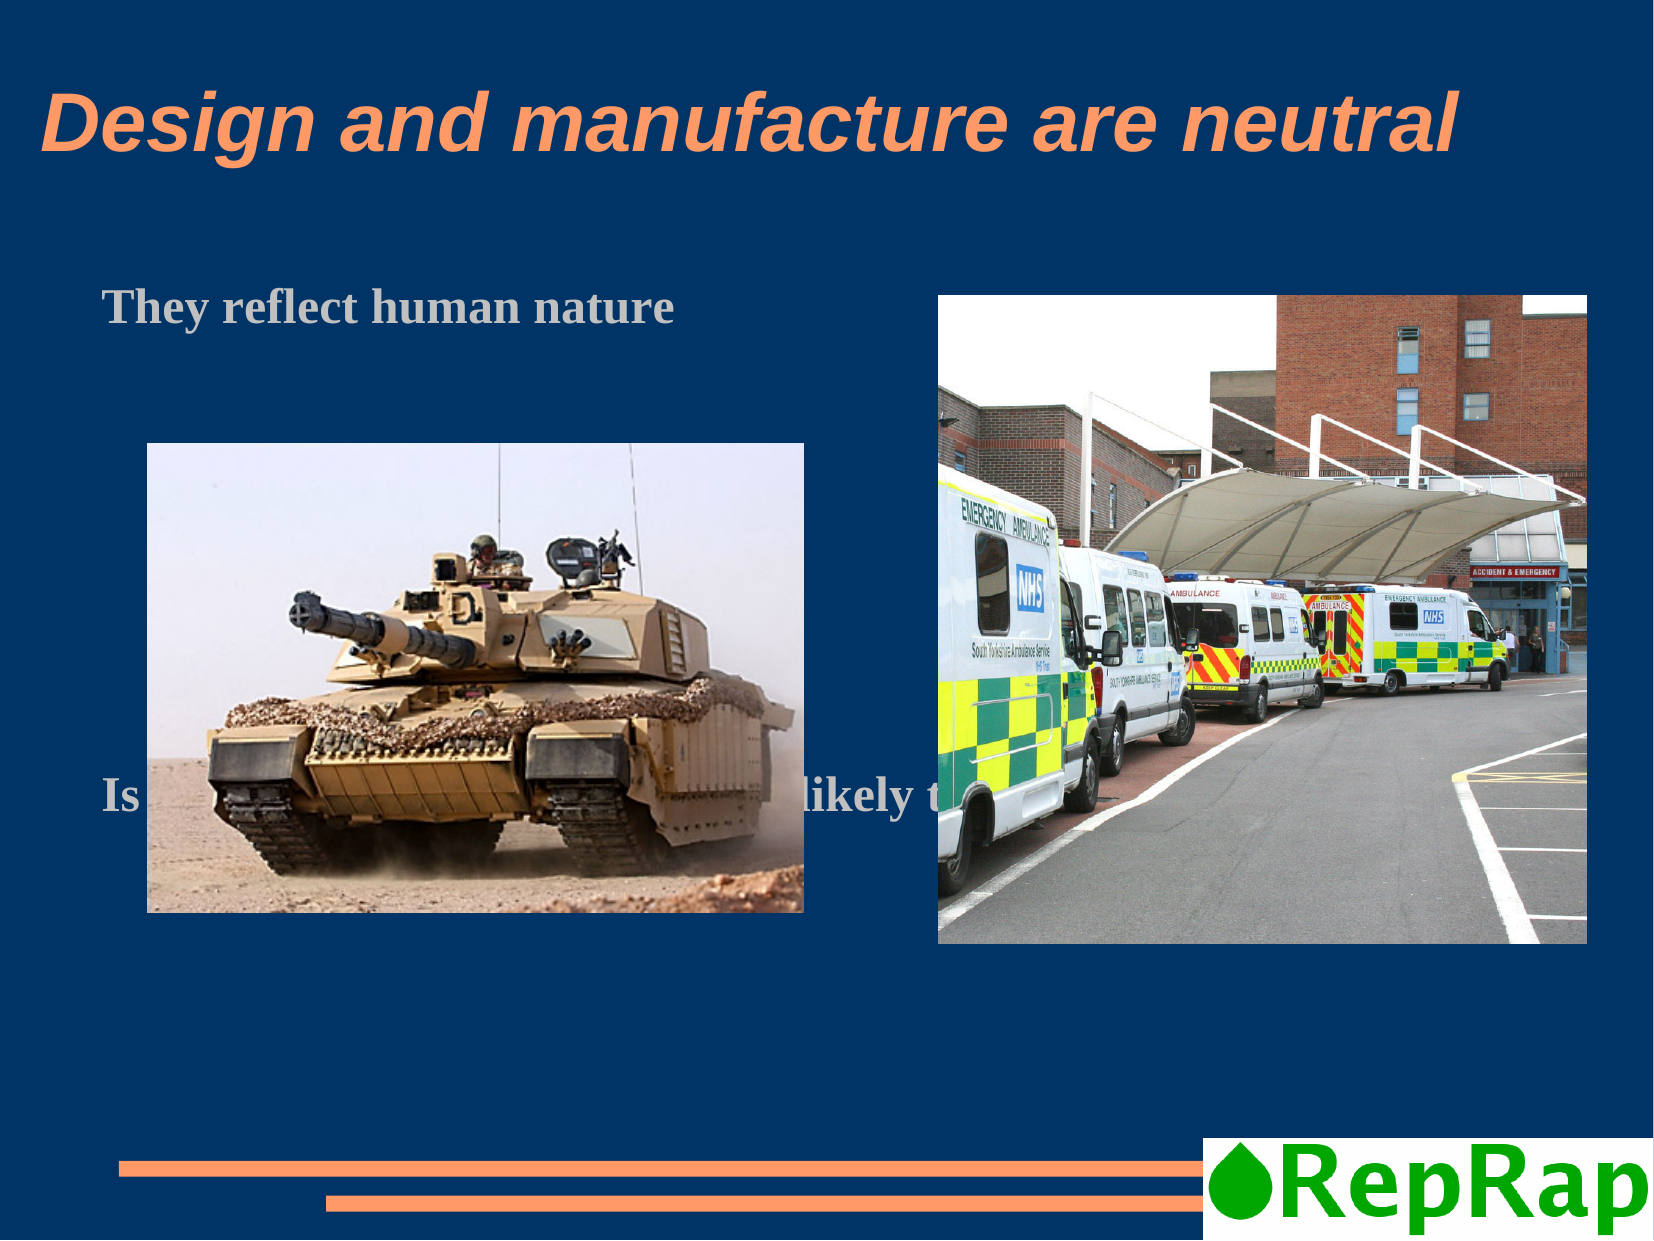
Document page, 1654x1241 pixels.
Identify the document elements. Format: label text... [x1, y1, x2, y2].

text_box They reflect human nature Is open design and manufacture likely to be better? [51, 224, 1614, 1077]
picture [1203, 1138, 1654, 1241]
title Design and manufacture are neutral [40, 19, 1534, 227]
picture [147, 443, 804, 913]
picture [938, 295, 1587, 944]
